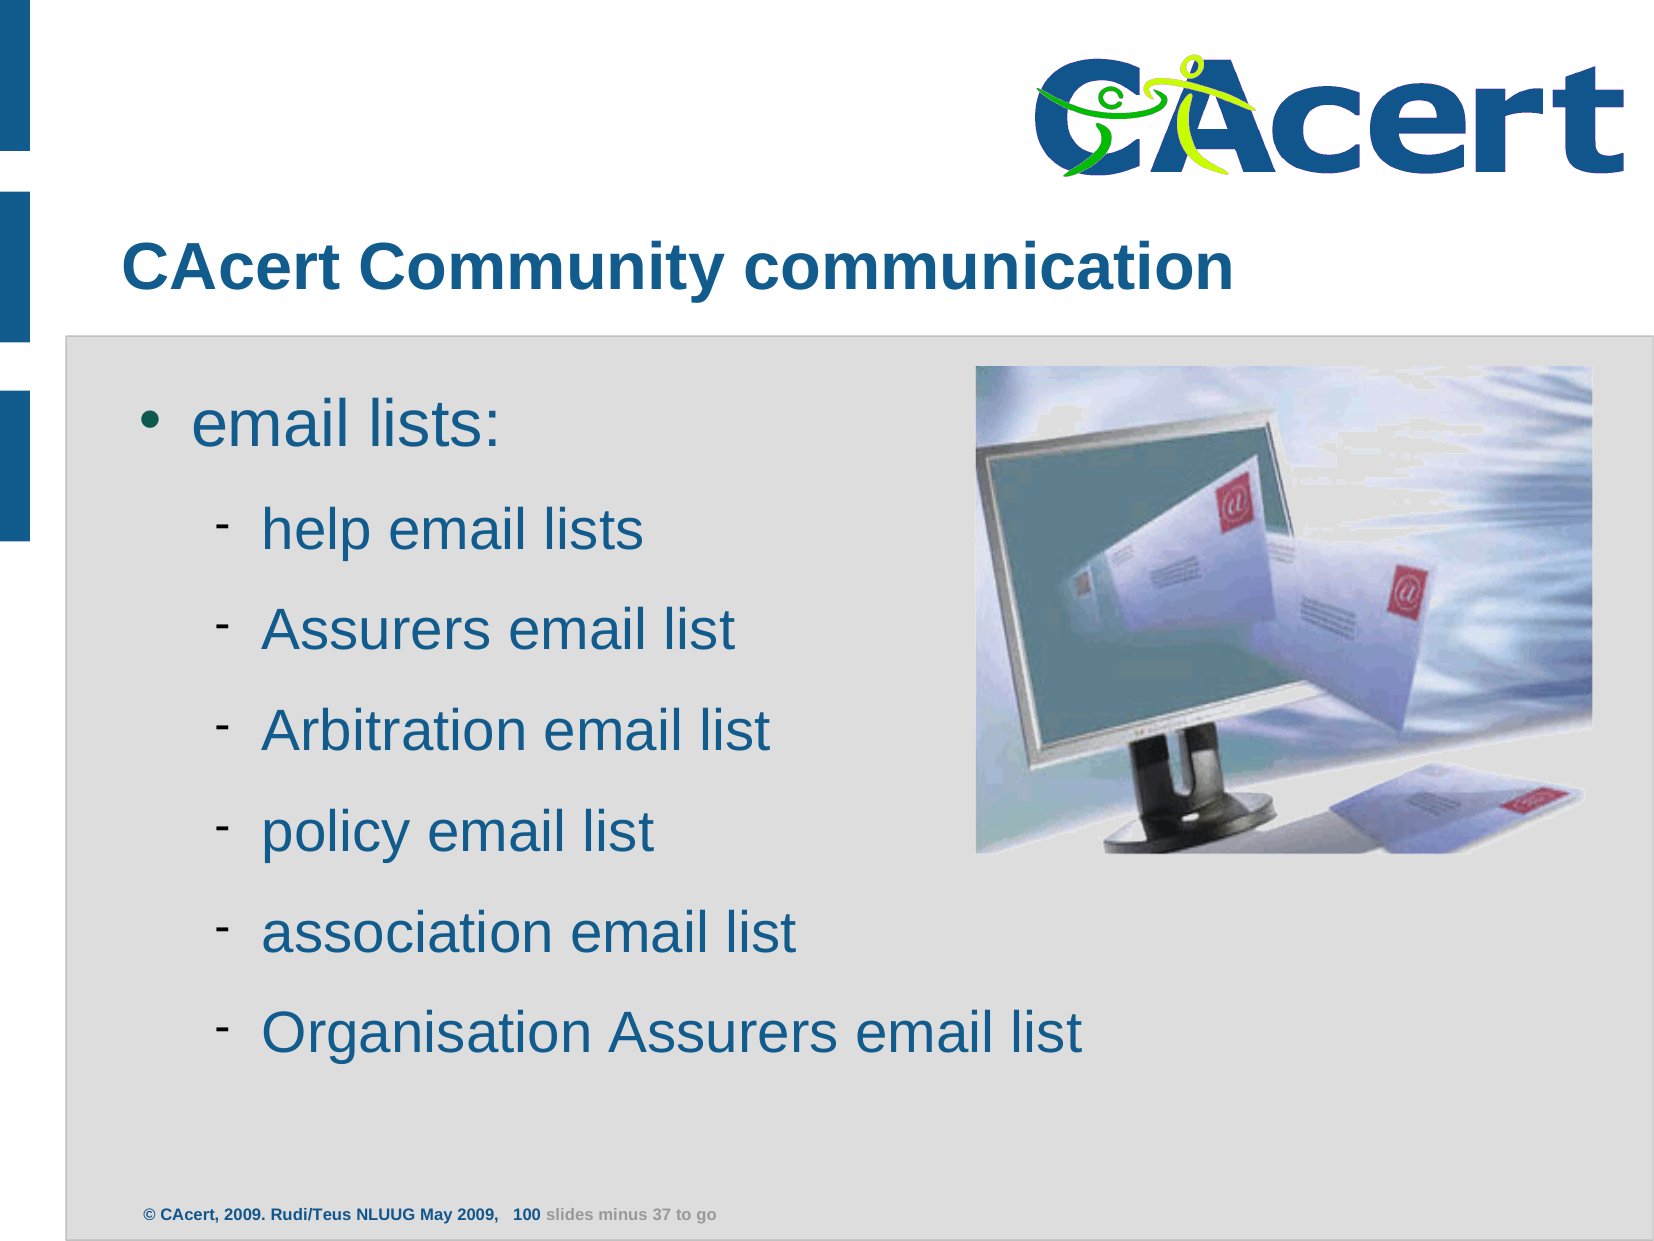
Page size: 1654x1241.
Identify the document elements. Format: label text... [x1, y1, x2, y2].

title CAcert Community communication [121, 177, 1533, 315]
picture [974, 366, 1595, 857]
list email lists: help email lists Assurers email list Arbitration email list policy email list association email list Organisation Assurers email list [121, 344, 1594, 1238]
picture [1033, 53, 1625, 178]
